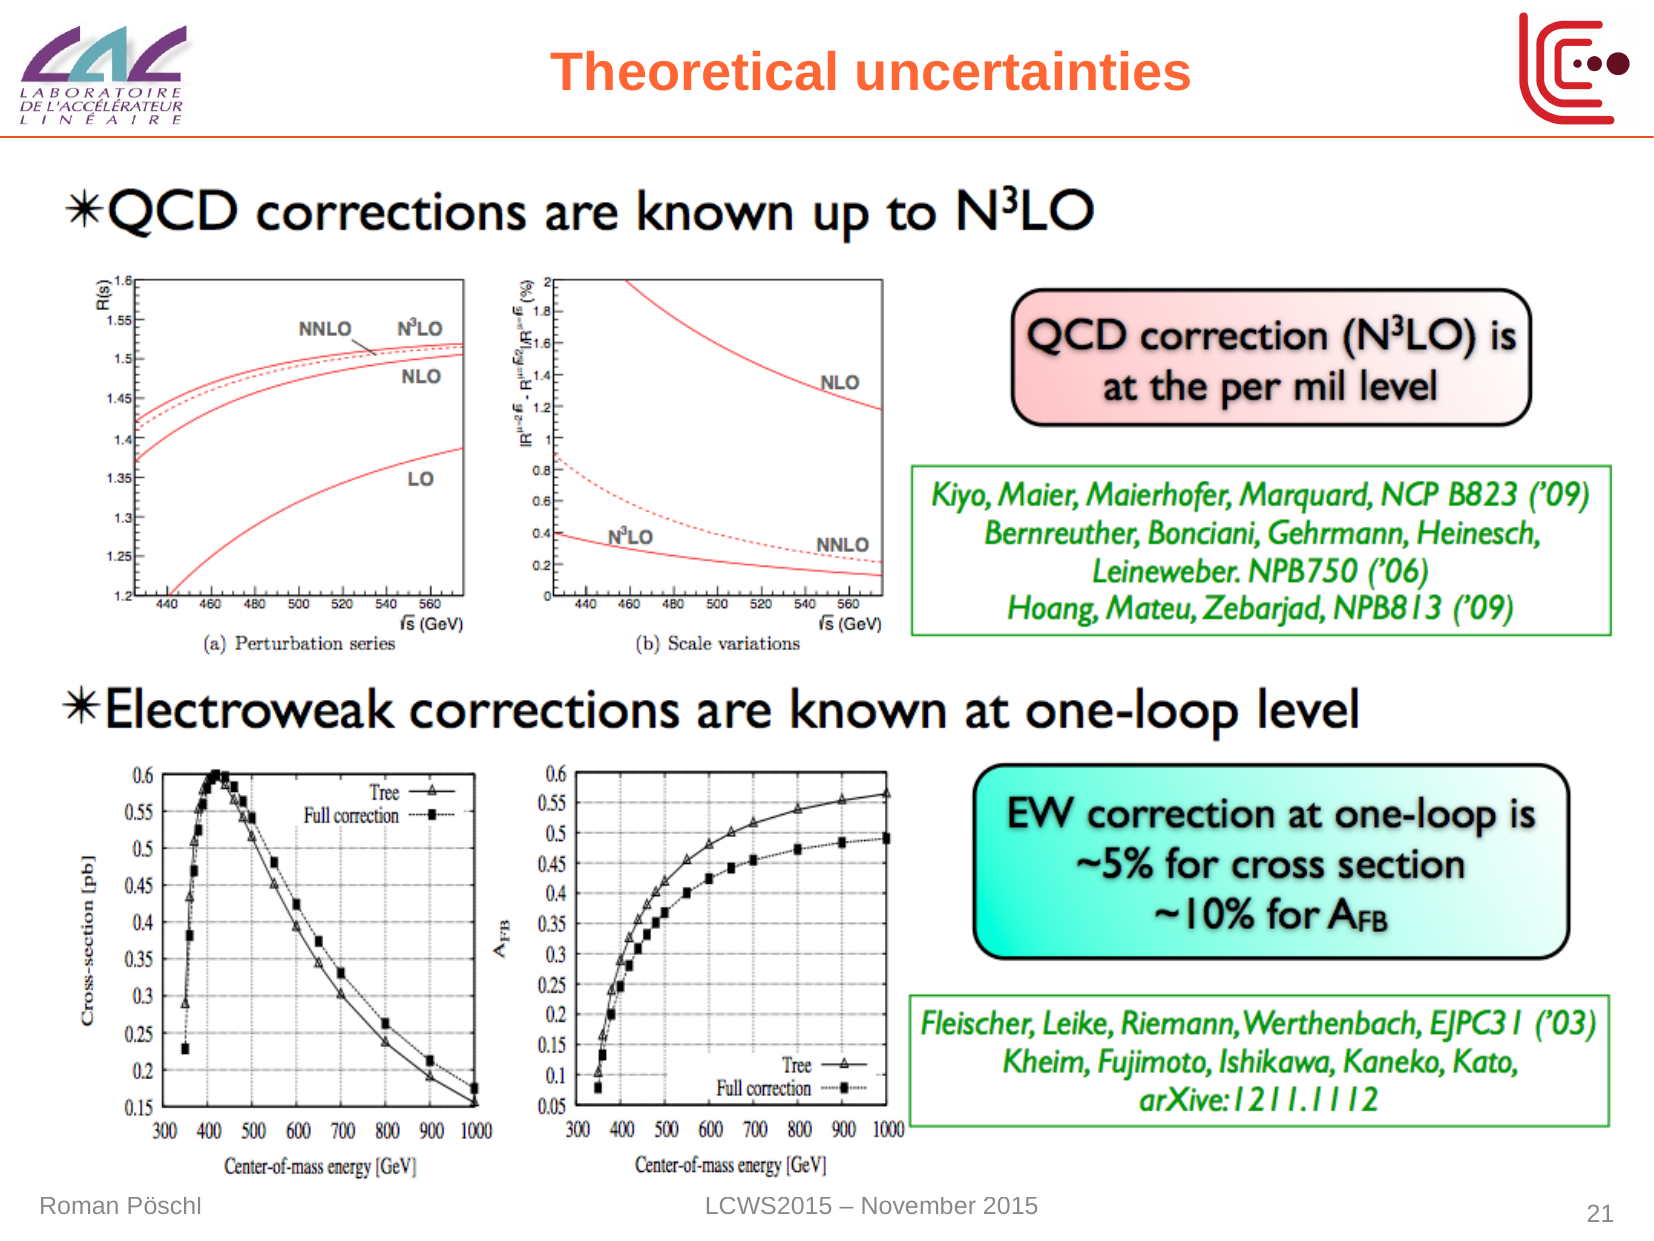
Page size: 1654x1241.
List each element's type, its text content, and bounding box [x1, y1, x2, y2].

picture [17, 22, 199, 127]
picture [1508, 2, 1641, 135]
title Theoretical uncertainties [128, 29, 1617, 113]
picture [41, 149, 1629, 1197]
